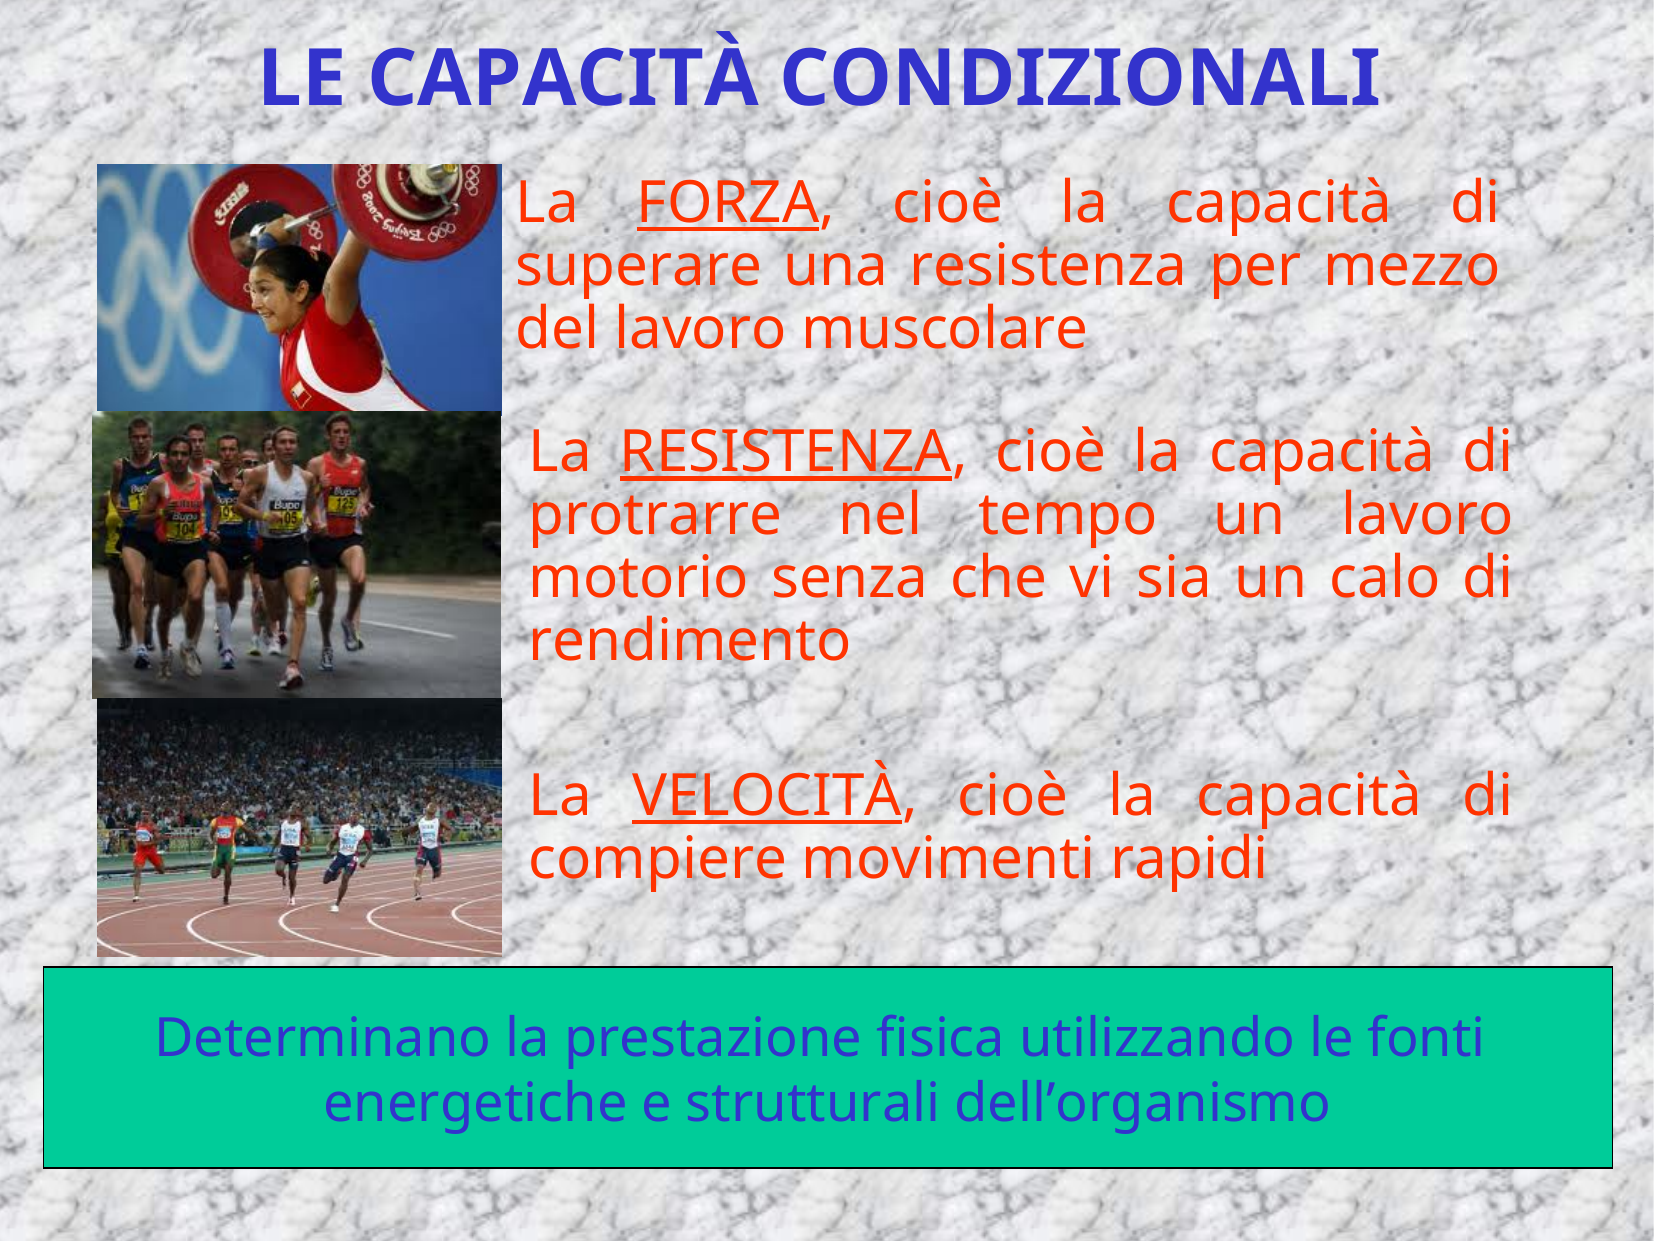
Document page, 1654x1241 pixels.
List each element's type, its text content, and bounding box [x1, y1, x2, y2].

text_box La RESISTENZA, cioè la capacità di protrarre nel tempo un lavoro motorio senza che vi sia un calo di rendimento [514, 413, 1529, 682]
text_box La VELOCITÀ, cioè la capacità di compiere movimenti rapidi [514, 757, 1529, 899]
text_box Determinano la prestazione fisica utilizzando le fonti energetiche e strutturali dell’organismo [43, 966, 1613, 1168]
picture [0, 0, 1654, 1241]
text_box La FORZA, cioè la capacità di superare una resistenza per mezzo del lavoro muscolare [501, 164, 1516, 468]
text_box LE CAPACITÀ CONDIZIONALI [123, 0, 1516, 164]
